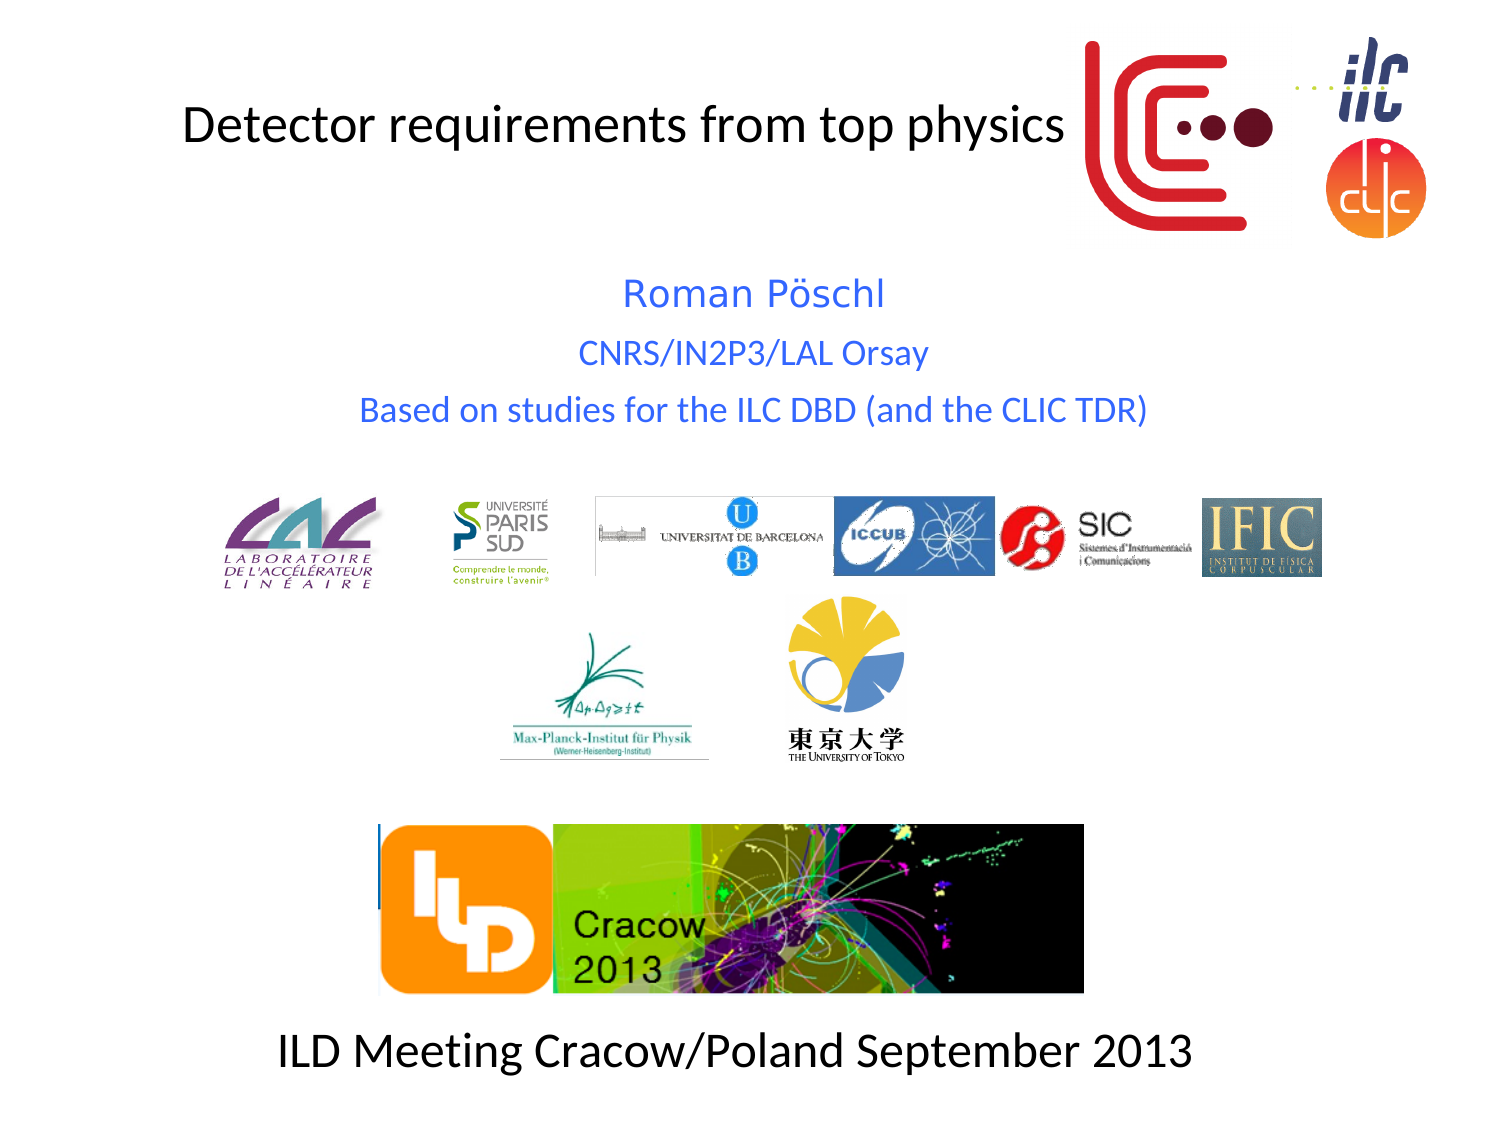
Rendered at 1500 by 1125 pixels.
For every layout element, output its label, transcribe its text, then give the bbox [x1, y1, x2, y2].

text_box Roman Pöschl CNRS/IN2P3/LAL Orsay Based on studies for the ILC DBD (and the CLIC TDR) [148, 262, 1361, 551]
picture [438, 485, 564, 597]
picture [378, 824, 1084, 997]
picture [1066, 23, 1451, 263]
text_box ILD Meeting Cracow/Poland September 2013 [262, 1010, 1209, 1086]
picture [220, 493, 387, 591]
picture [785, 594, 907, 763]
picture [590, 491, 1326, 582]
picture [500, 626, 709, 760]
title Detector requirements from top physics [0, 0, 1276, 242]
